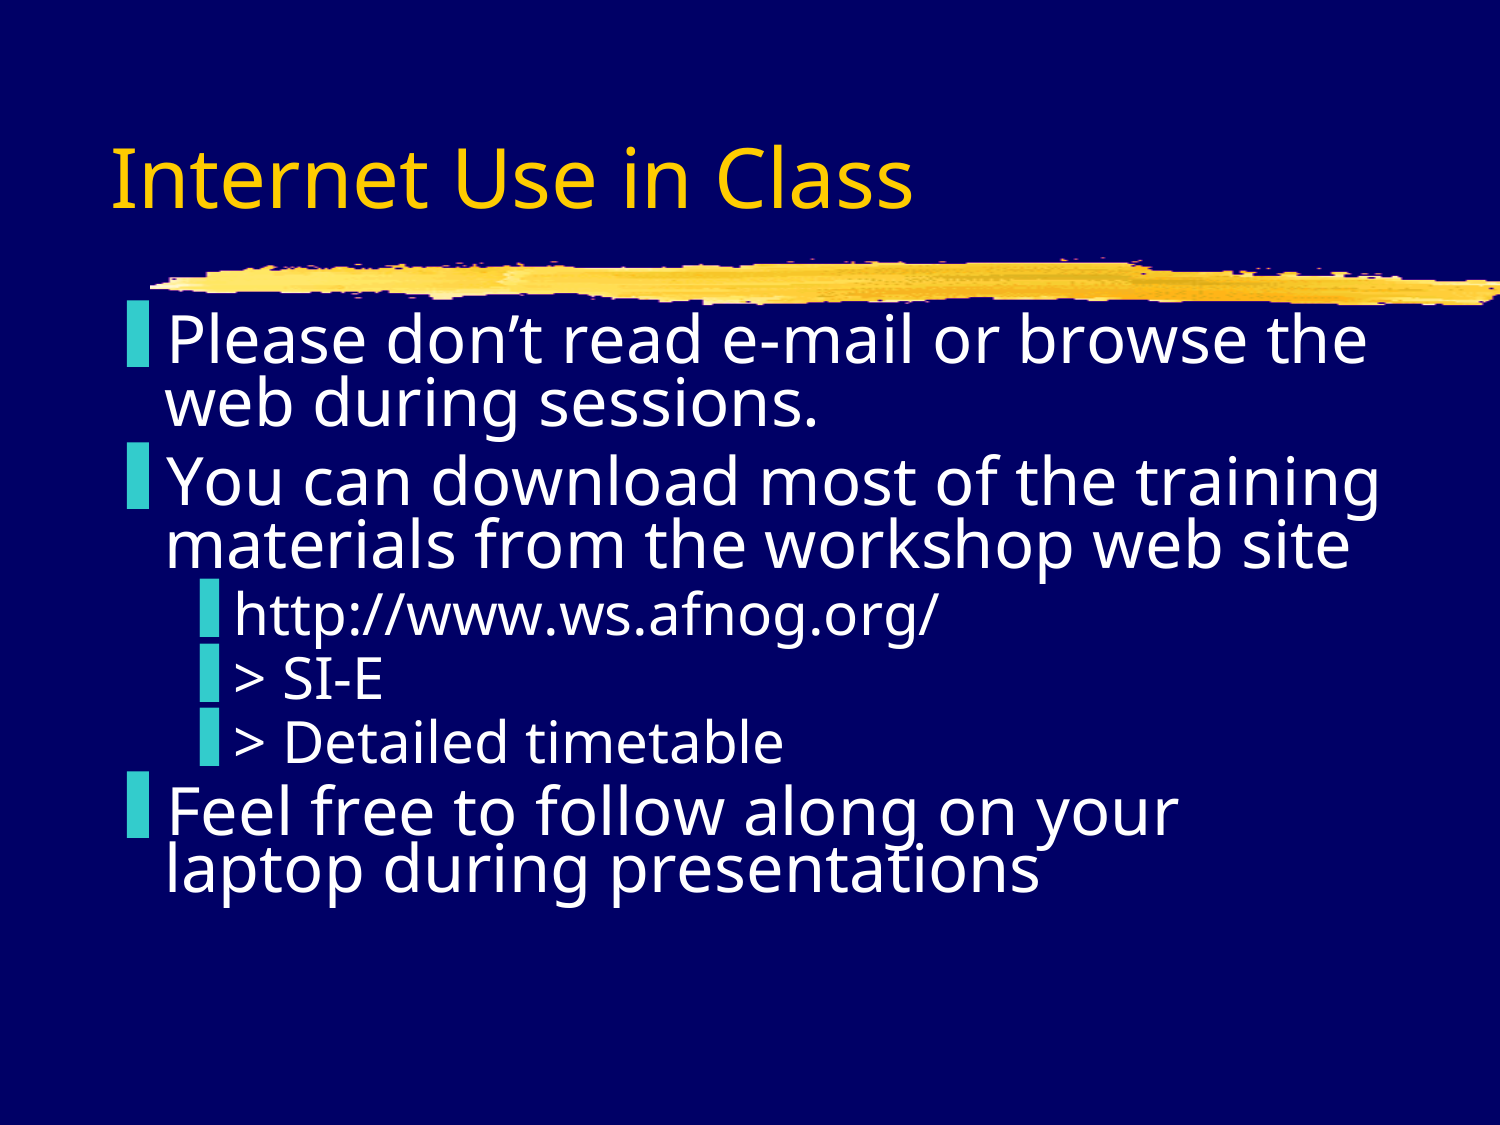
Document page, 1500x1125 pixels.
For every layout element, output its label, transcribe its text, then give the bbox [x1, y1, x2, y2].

title Internet Use in Class [110, 78, 1391, 297]
list Please don’t read e-mail or browse the web during sessions. You can download most of the training materials from the workshop web site http://www.ws.afnog.org/ > SI-E > Detailed timetable Feel free to follow along on your laptop during presentations [110, 312, 1391, 1118]
picture [150, 252, 1500, 316]
